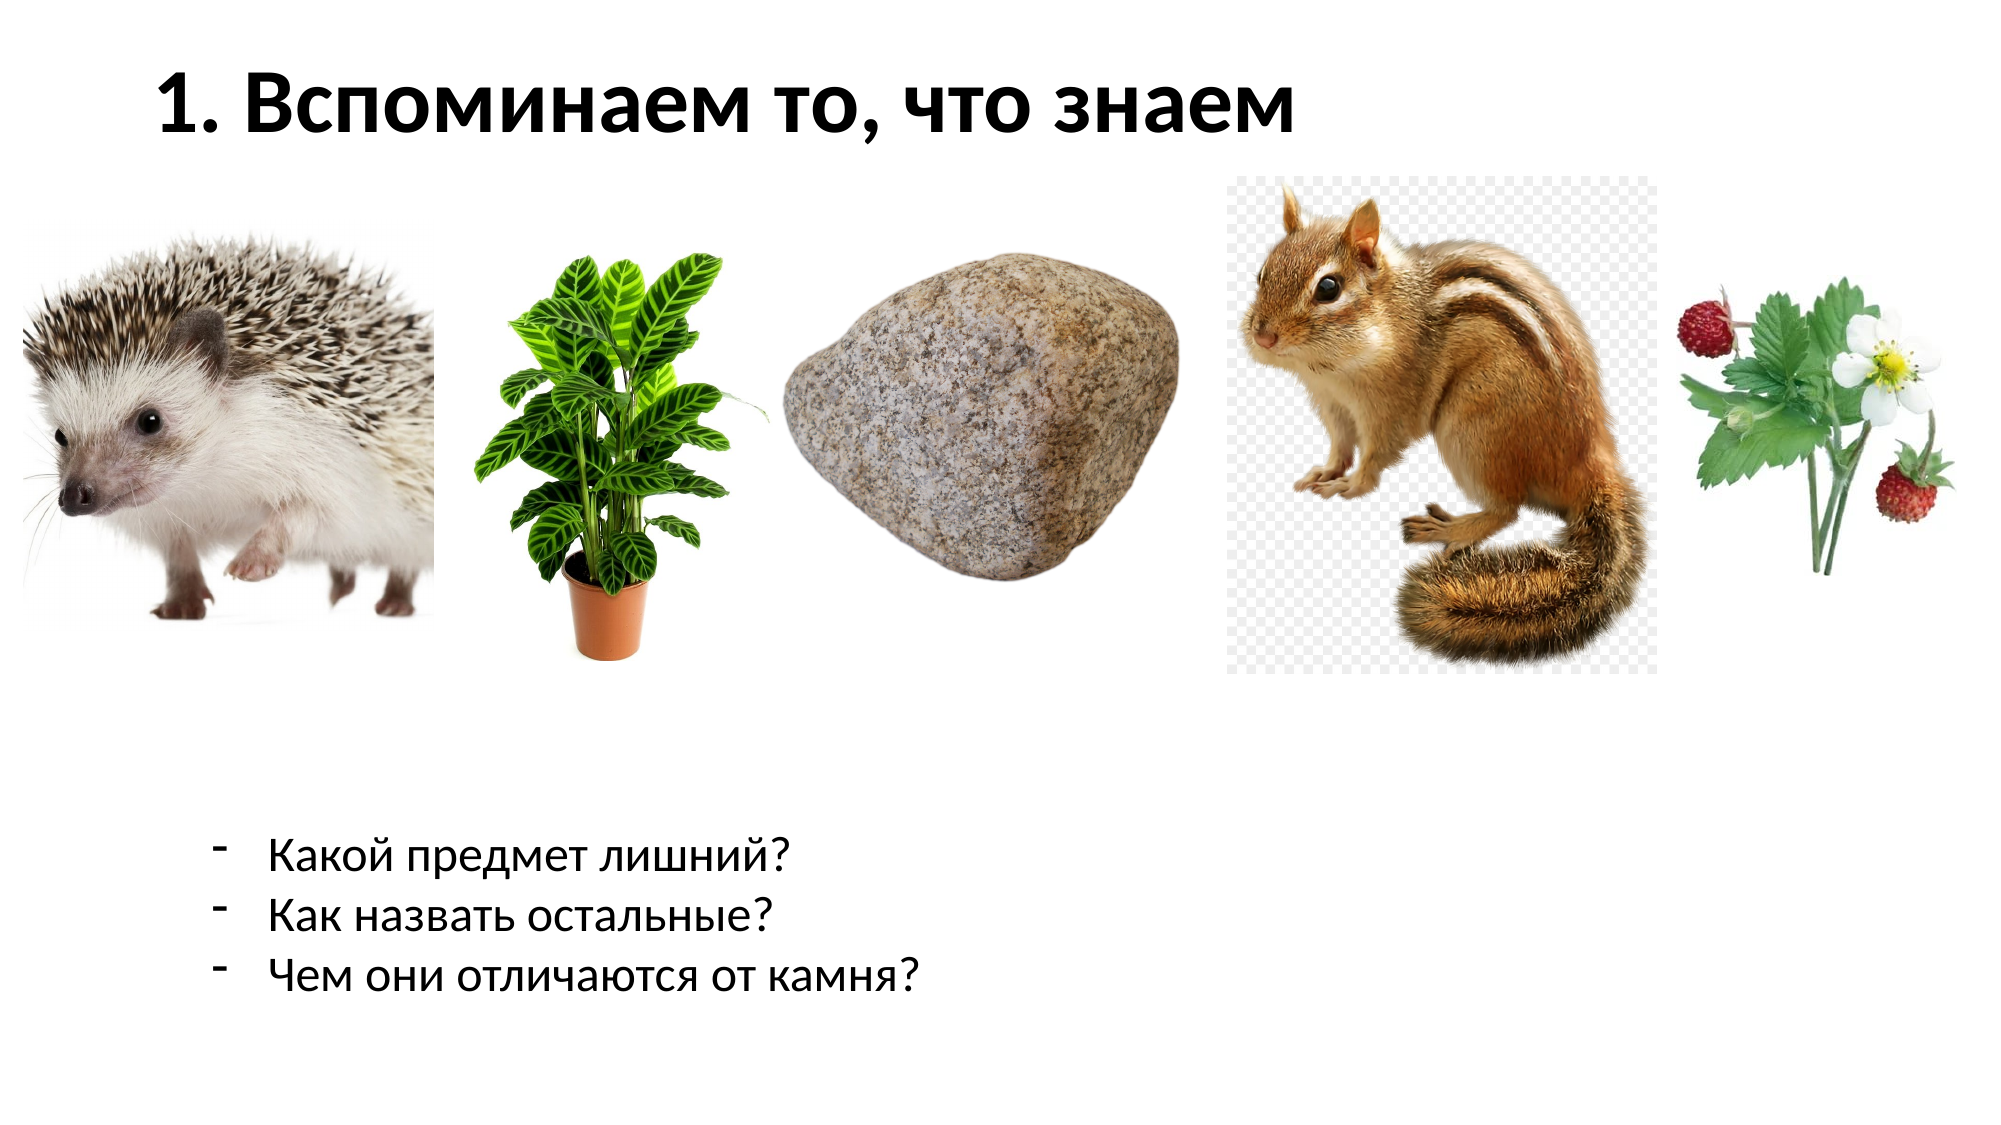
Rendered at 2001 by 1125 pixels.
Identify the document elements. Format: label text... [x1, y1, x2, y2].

picture [1676, 275, 1957, 576]
title 1. Вспоминаем то, что знаем [137, 36, 1863, 169]
picture [23, 219, 434, 631]
picture [464, 250, 773, 661]
picture [1227, 176, 1657, 674]
text_box Какой предмет лишний? Как назвать остальные? Чем они отличаются от камня? [196, 813, 1214, 1009]
picture [781, 251, 1181, 583]
